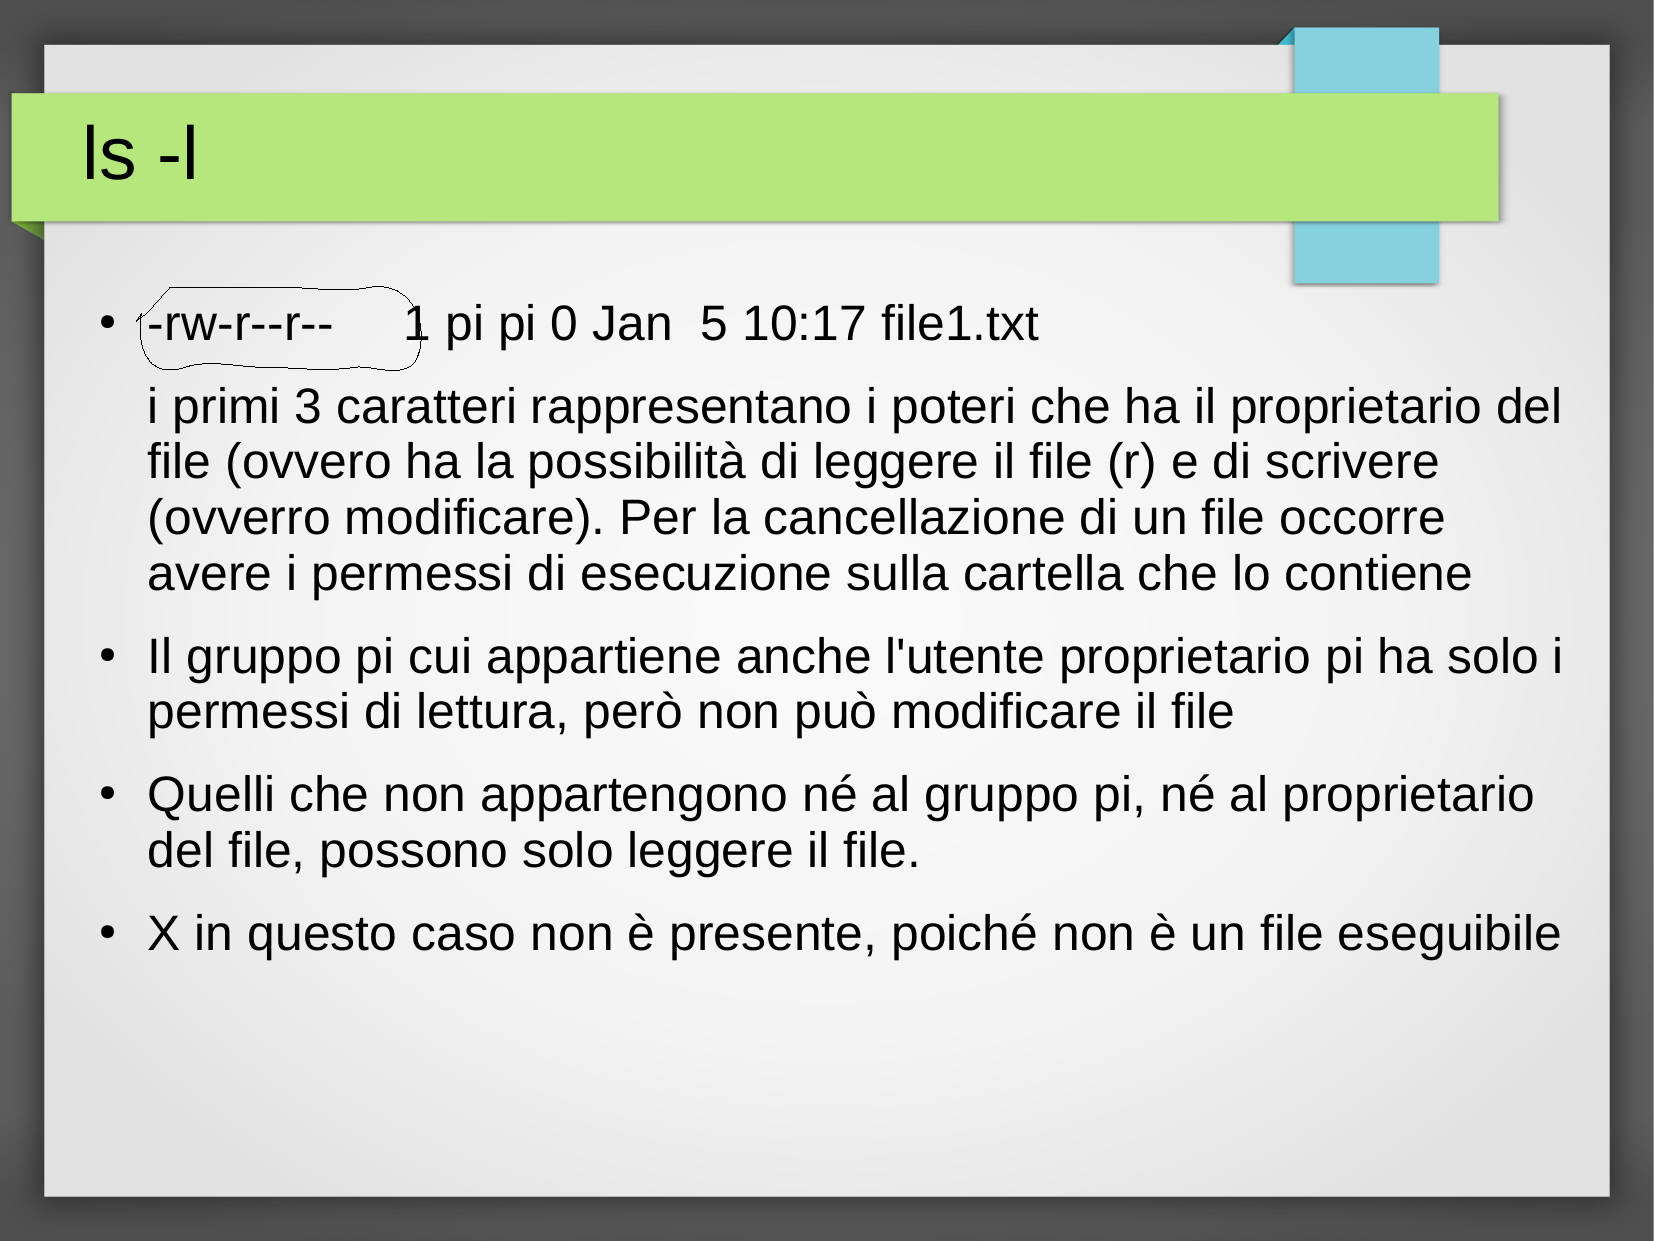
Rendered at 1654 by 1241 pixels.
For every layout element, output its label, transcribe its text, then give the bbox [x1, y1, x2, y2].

title ls -l [82, 94, 1264, 213]
picture [0, 0, 1654, 1241]
list -rw-r--r-- 1 pi pi 0 Jan 5 10:17 file1.txt i primi 3 caratteri rappresentano i poteri che ha il proprietario del file (ovvero ha la possibilità di leggere il file (r) e di scrivere (ovverro modificare). Per la cancellazione di un file occorre avere i permessi di esecuzione sulla cartella che lo contiene Il gruppo pi cui appartiene anche l'utente proprietario pi ha solo i permessi di lettura, però non può modificare il file Quelli che non appartengono né al gruppo pi, né al proprietario del file, possono solo leggere il file. X in questo caso non è presente, poiché non è un file eseguibile [82, 295, 1571, 1015]
